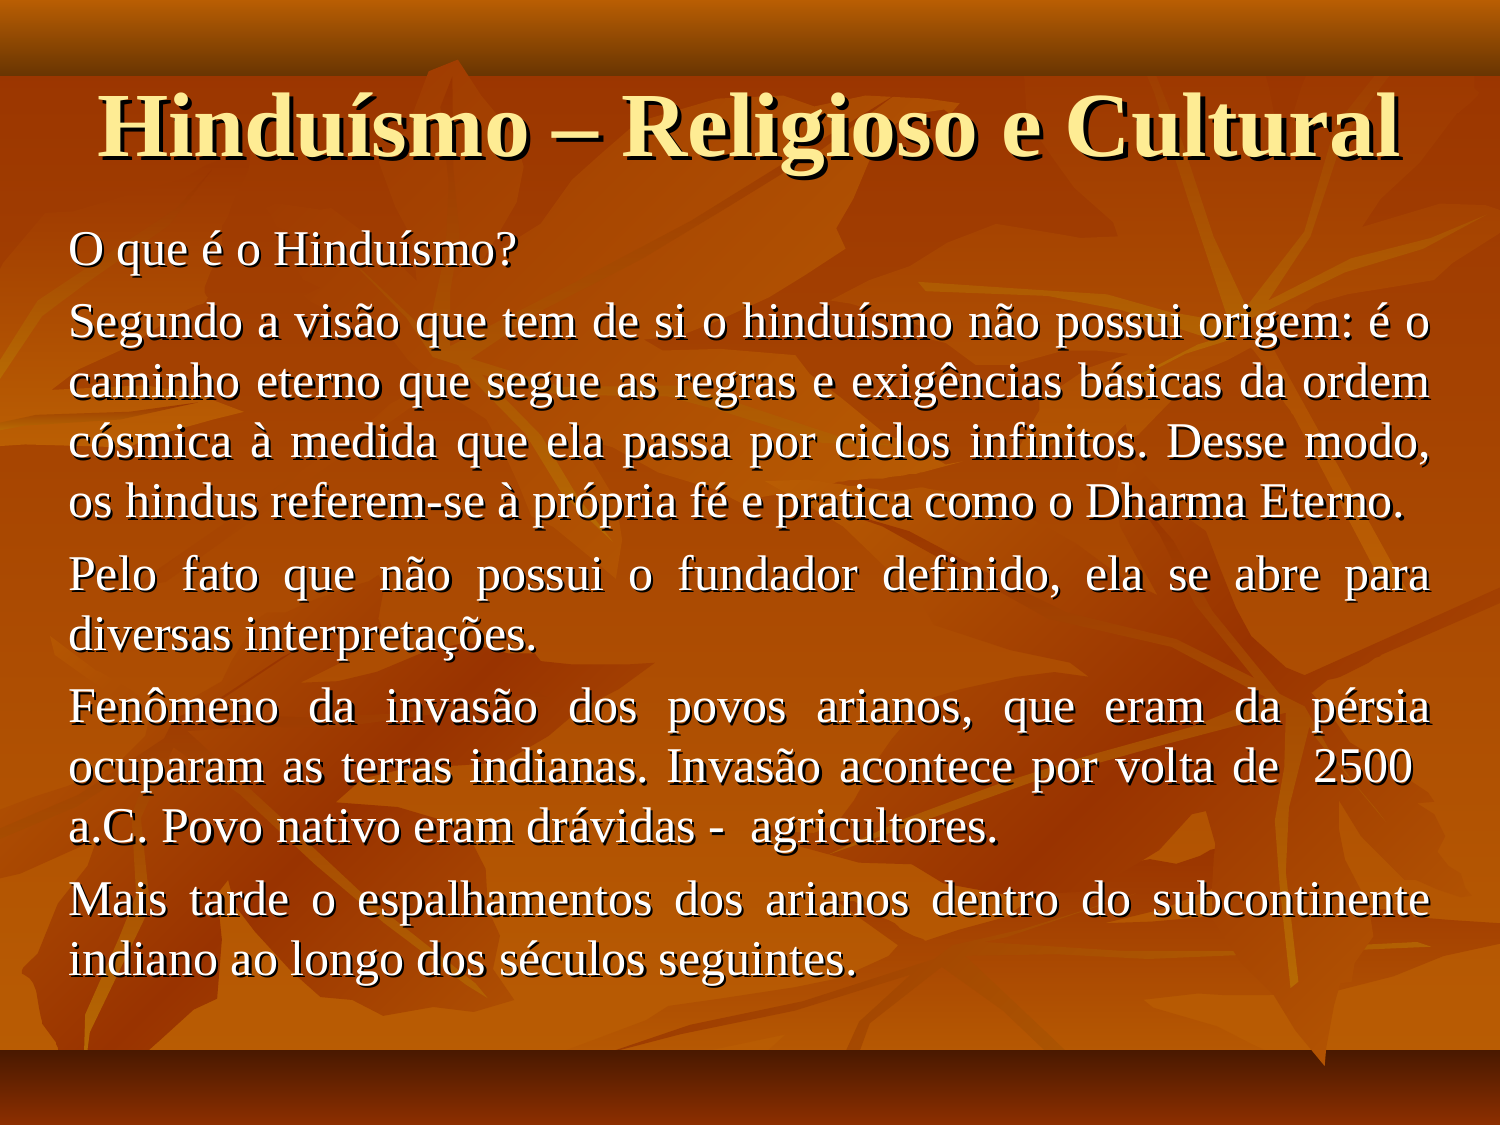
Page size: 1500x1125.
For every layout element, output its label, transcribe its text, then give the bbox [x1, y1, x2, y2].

text_box O que é o Hinduísmo? Segundo a visão que tem de si o hinduísmo não possui origem: é o caminho eterno que segue as regras e exigências básicas da ordem cósmica à medida que ela passa por ciclos infinitos. Desse modo, os hindus referem-se à própria fé e pratica como o Dharma Eterno. Pelo fato que não possui o fundador definido, ela se abre para diversas interpretações. Fenômeno da invasão dos povos arianos, que eram da pérsia ocuparam as terras indianas. Invasão acontece por volta de 2500 a.C. Povo nativo eram drávidas - agricultores. Mais tarde o espalhamentos dos arianos dentro do subcontinente indiano ao longo dos séculos seguintes. [53, 207, 1447, 1125]
title Hinduísmo – Religioso e Cultural [75, 42, 1426, 197]
